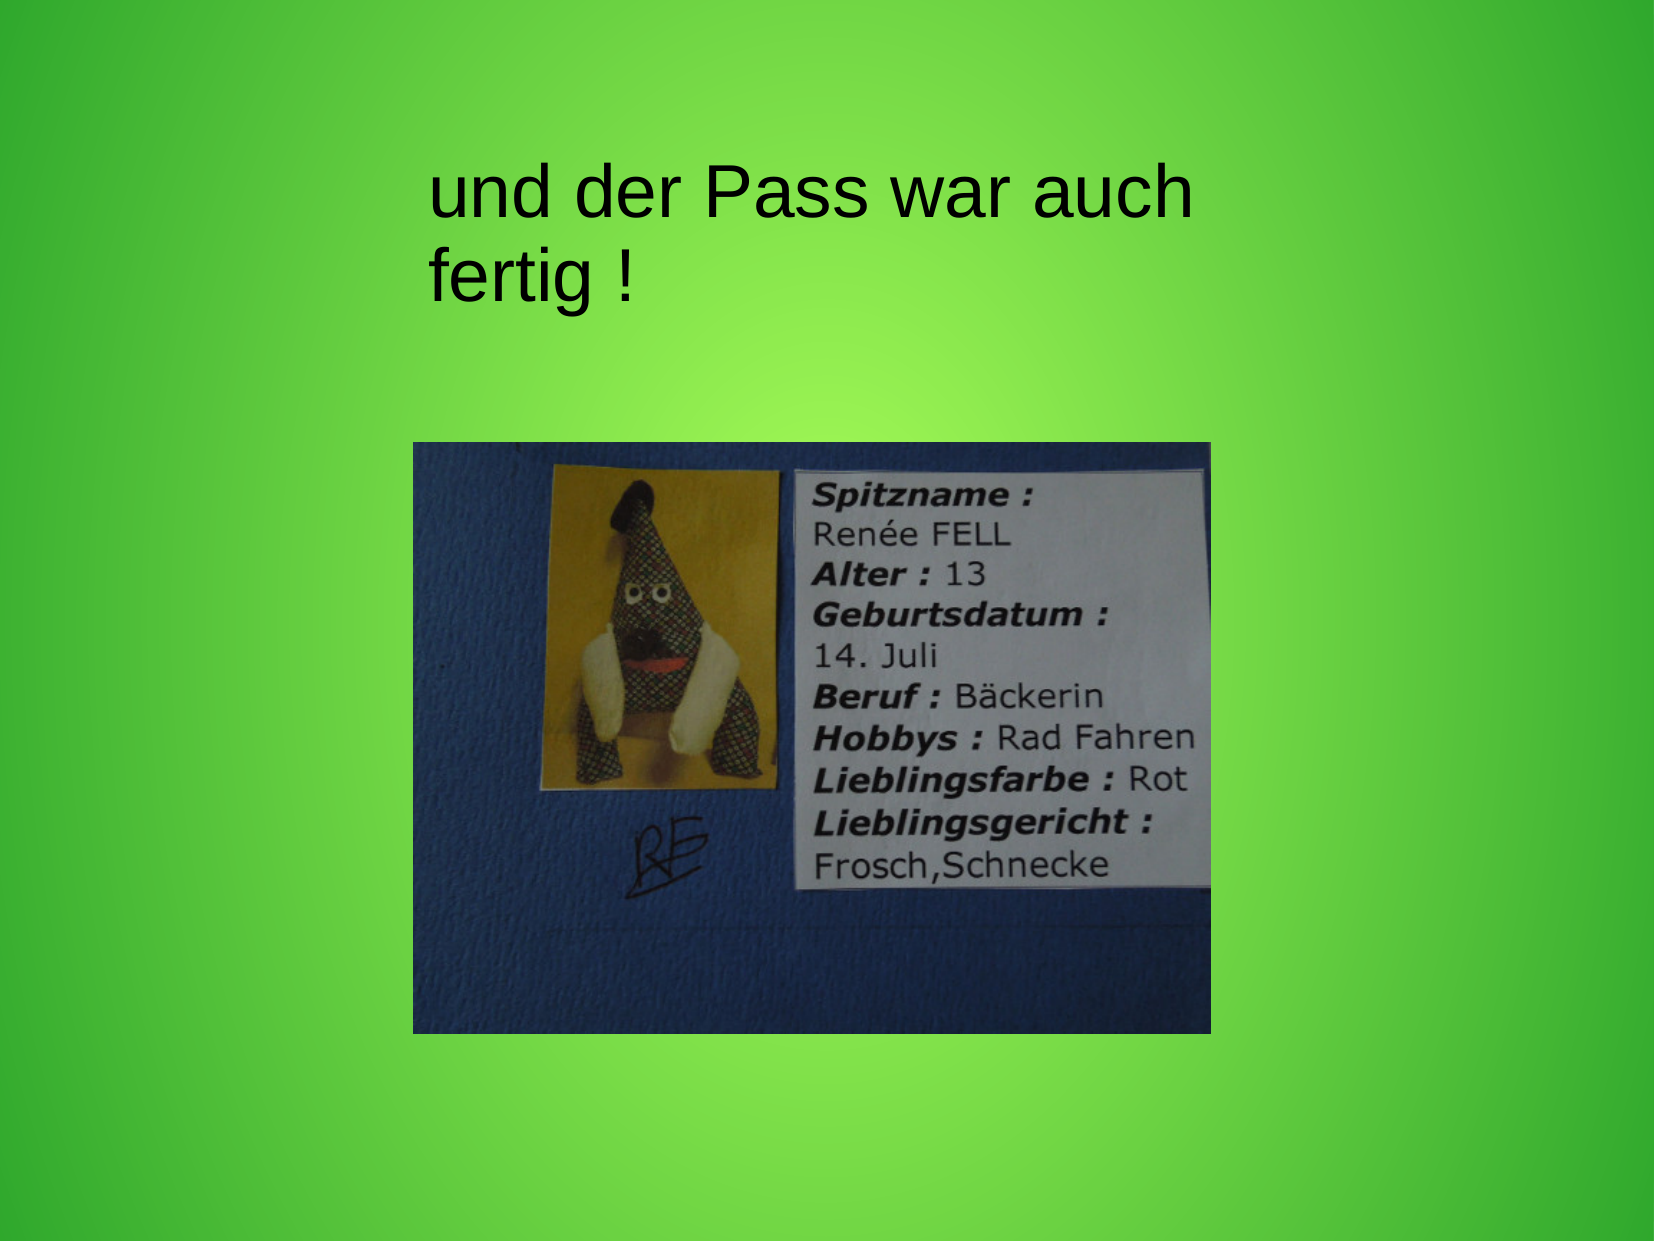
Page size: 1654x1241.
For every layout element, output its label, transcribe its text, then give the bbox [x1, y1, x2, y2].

text_box und der Pass war auch fertig ! [413, 142, 1241, 325]
picture [413, 442, 1211, 1034]
